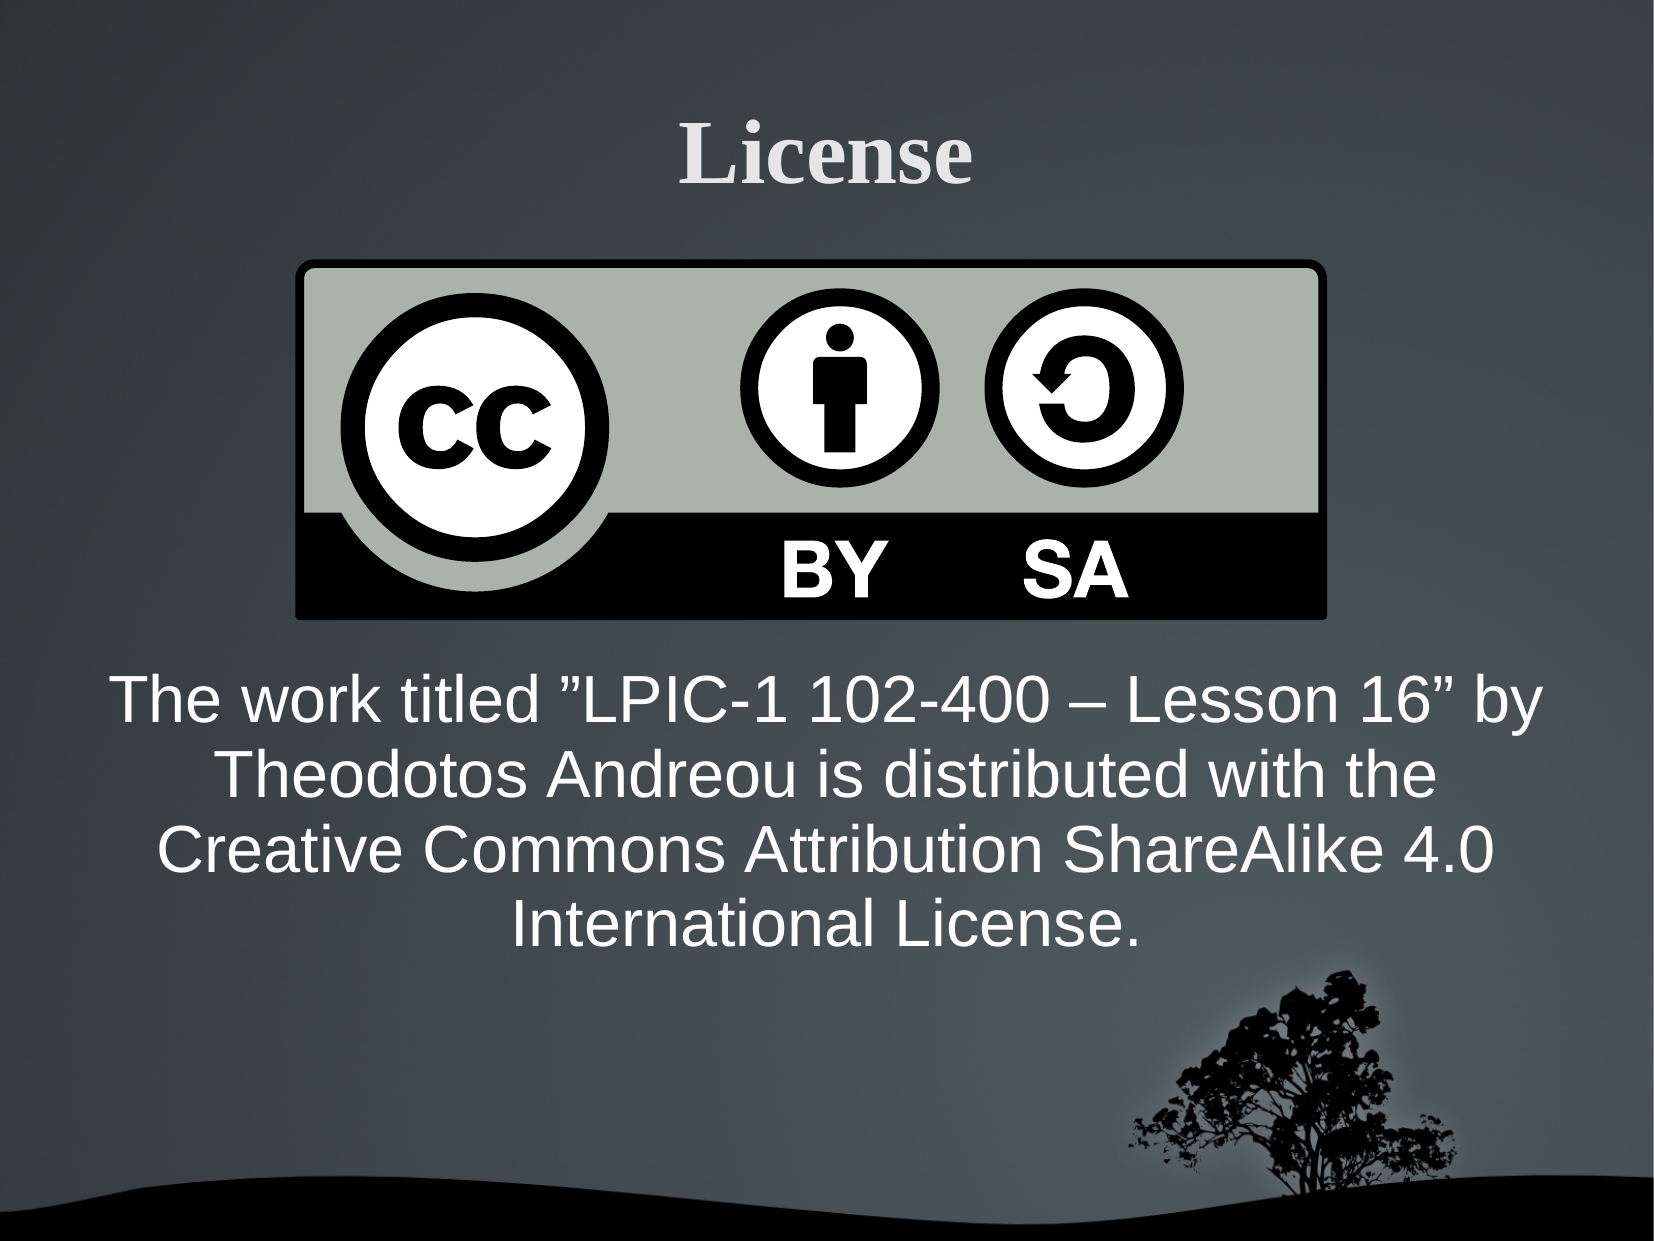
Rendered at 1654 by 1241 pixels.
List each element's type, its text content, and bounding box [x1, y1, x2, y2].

title License [82, 49, 1571, 257]
subtitle The work titled ”LPIC-1 102-400 – Lesson 16” by Theodotos Andreou is distributed with the Creative Commons Attribution ShareAlike 4.0 International License. [82, 290, 1571, 1109]
picture [0, 0, 1654, 1241]
